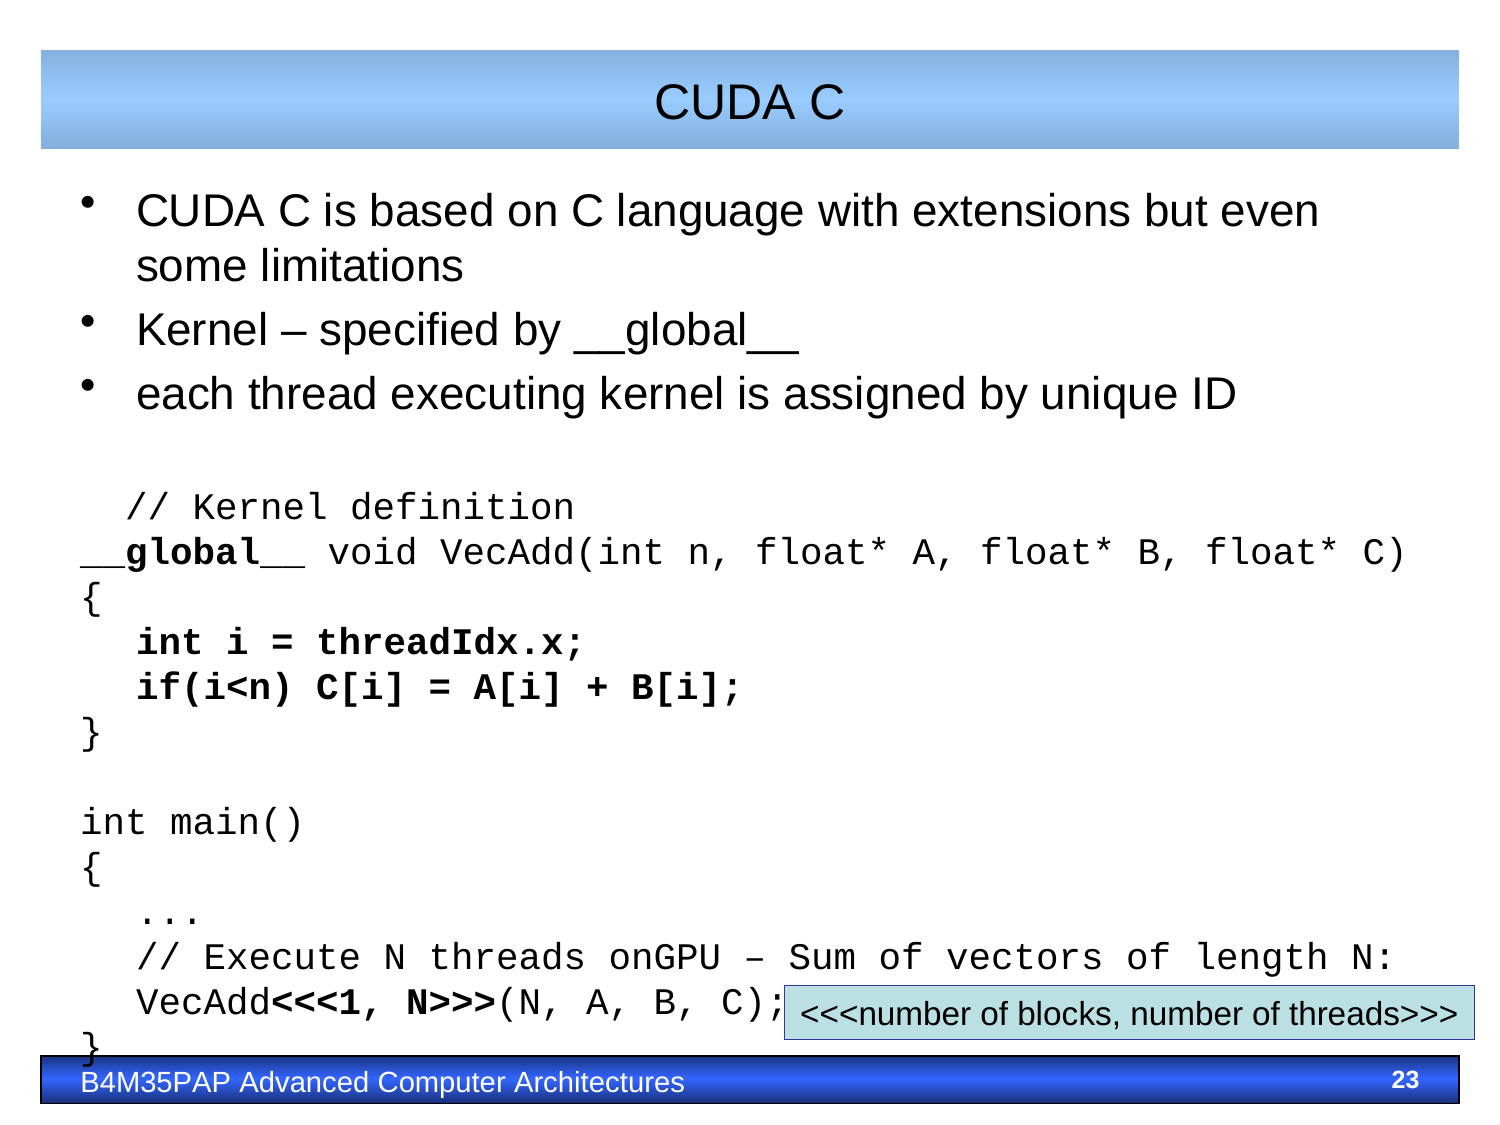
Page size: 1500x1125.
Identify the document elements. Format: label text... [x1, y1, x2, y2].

list CUDA C is based on C language with extensions but even some limitations Kernel – specified by __global__ each thread executing kernel is assigned by unique ID // Kernel definition __global__ void VecAdd(int n, float* A, float* B, float* C) { int i = threadIdx.x; if(i<n) C[i] = A[i] + B[i]; } int main() { ... // Execute N threads onGPU – Sum of vectors of length N: VecAdd<<<1, N>>>(N, A, B, C); } [64, 172, 1436, 1000]
title CUDA C [41, 50, 1459, 149]
text_box <<<number of blocks, number of threads>>> [784, 985, 1475, 1040]
